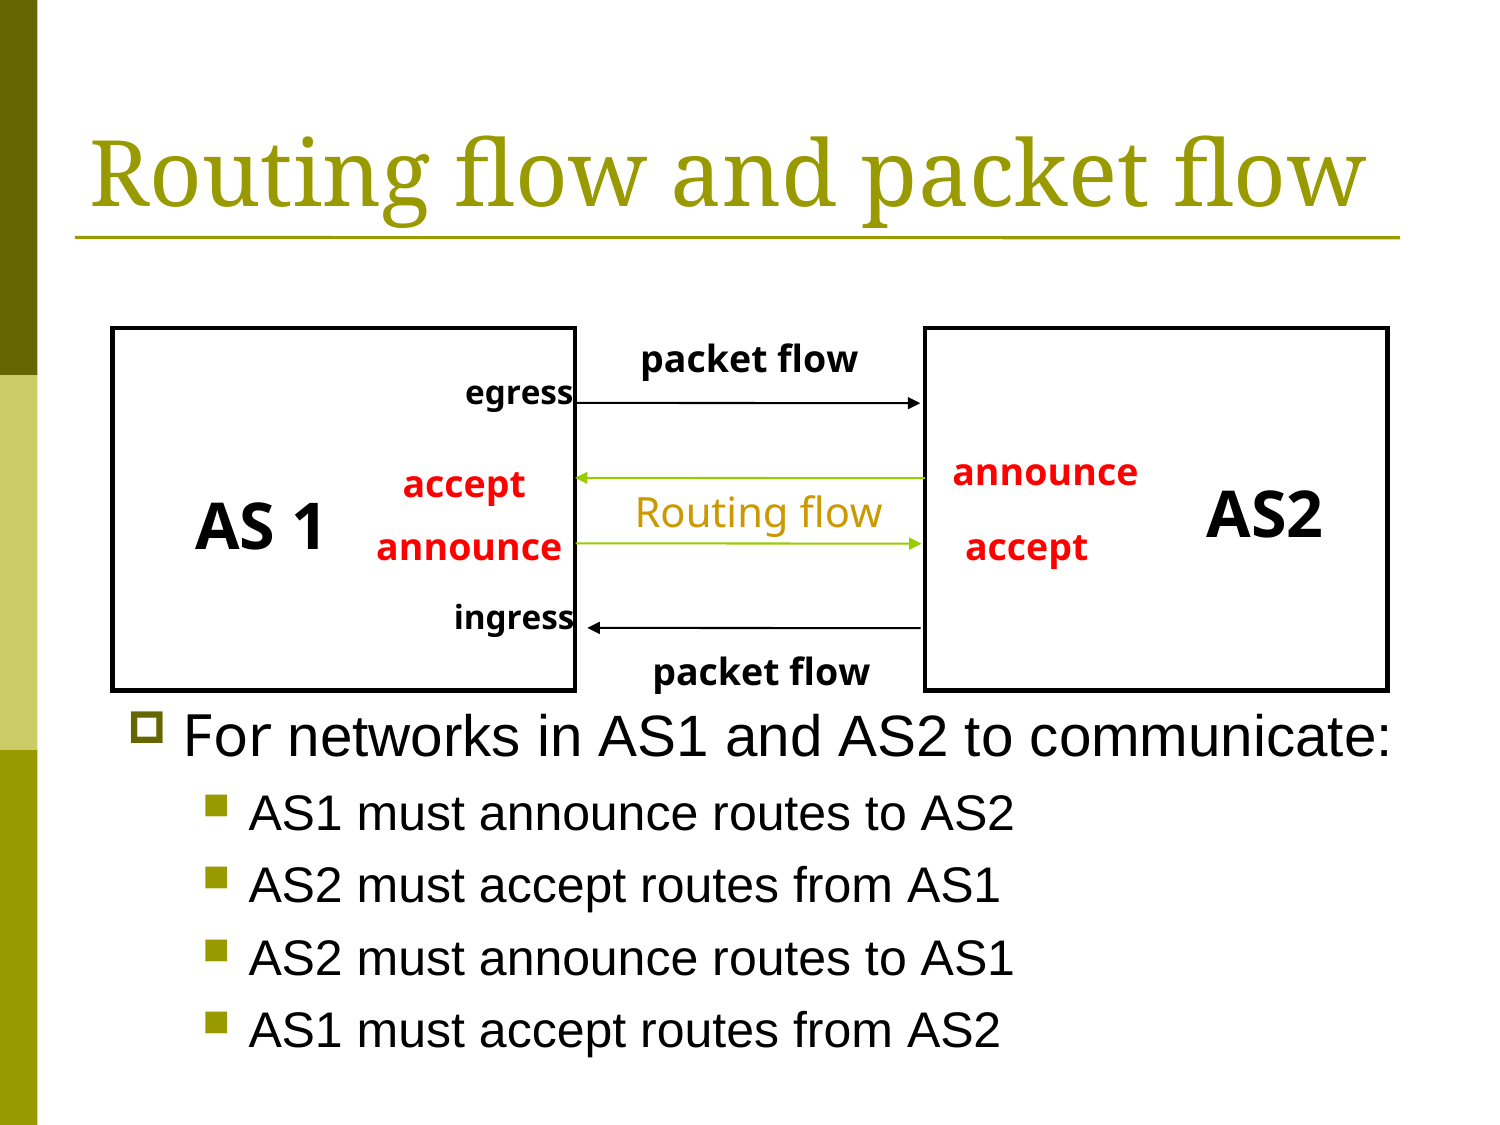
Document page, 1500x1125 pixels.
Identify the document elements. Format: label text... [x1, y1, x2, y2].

text_box packet flow [637, 640, 920, 700]
title Routing flow and packet flow [75, 0, 1426, 233]
text_box announce [361, 515, 578, 575]
text_box egress [449, 363, 590, 419]
text_box announce [937, 440, 1187, 500]
text_box ingress [438, 588, 590, 644]
text_box AS2 [1192, 465, 1339, 558]
text_box accept [387, 453, 575, 513]
list For networks in AS1 and AS2 to communicate: AS1 must announce routes to AS2 AS2 must accept routes from AS1 AS2 must announce routes to AS1 AS1 must accept routes from AS2 [112, 690, 1464, 1109]
text_box packet flow [625, 328, 874, 388]
text_box Routing flow [587, 477, 938, 544]
text_box accept [950, 515, 1126, 575]
text_box AS 1 [180, 478, 344, 570]
